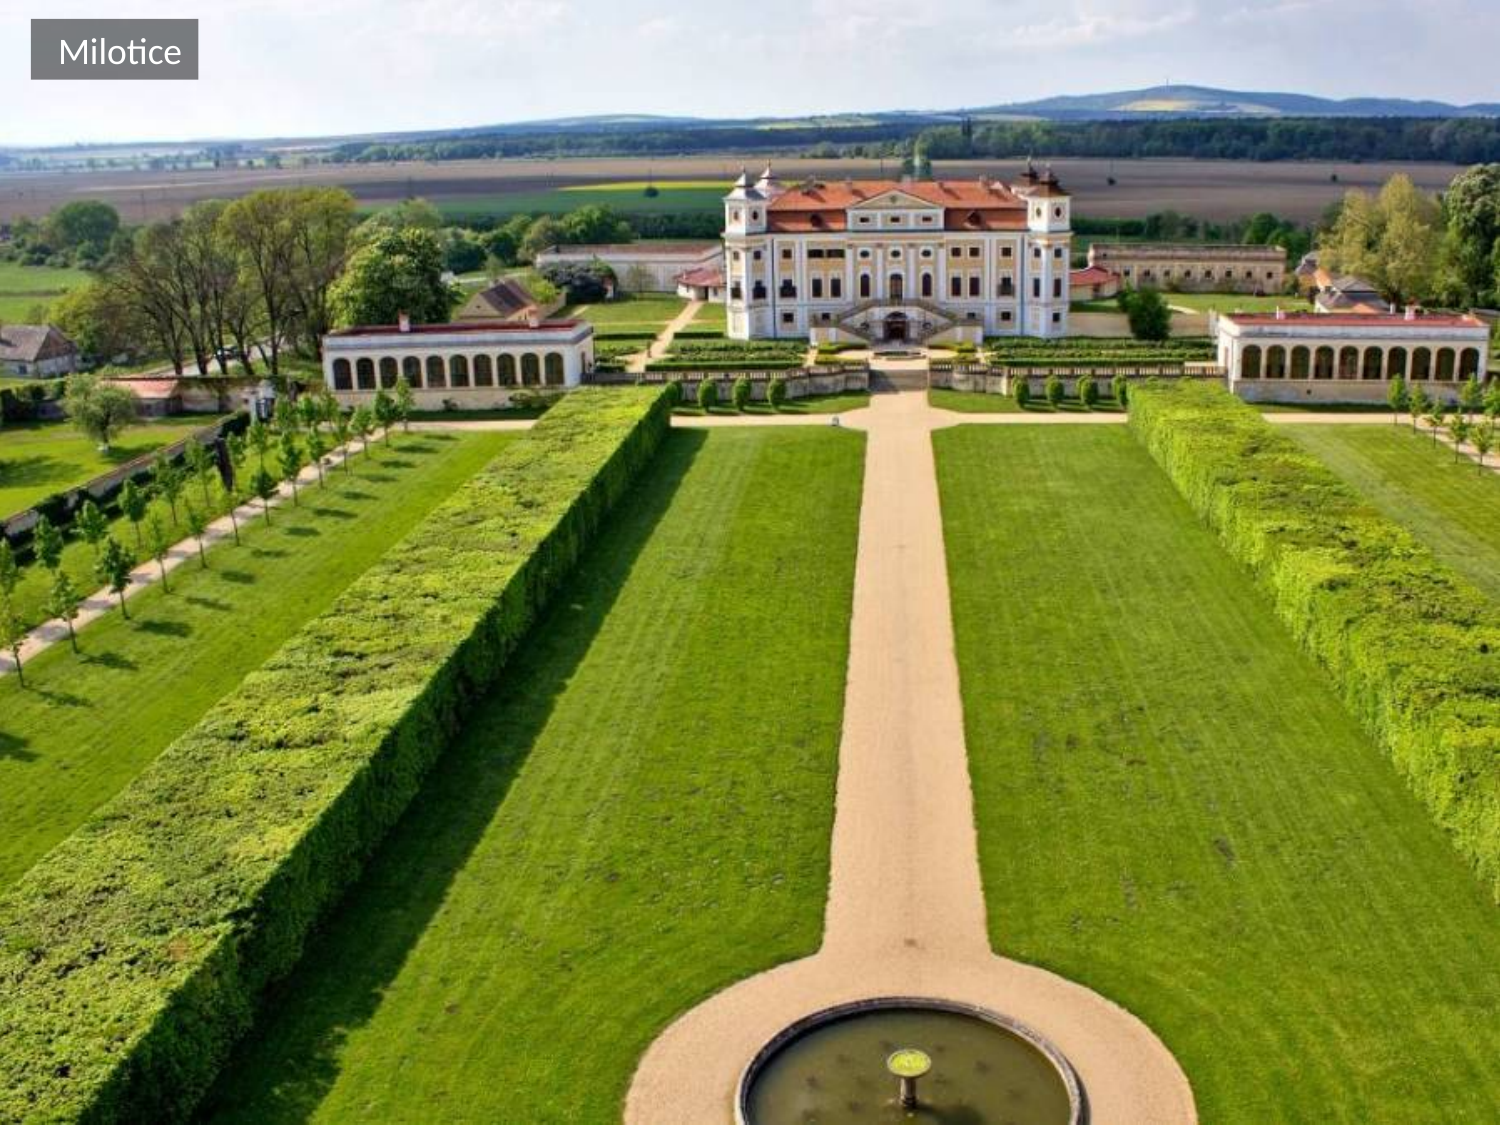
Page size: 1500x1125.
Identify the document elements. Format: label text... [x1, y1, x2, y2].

text_box [30, 18, 43, 80]
text_box Milotice [43, 18, 198, 80]
picture [0, 0, 1500, 1125]
